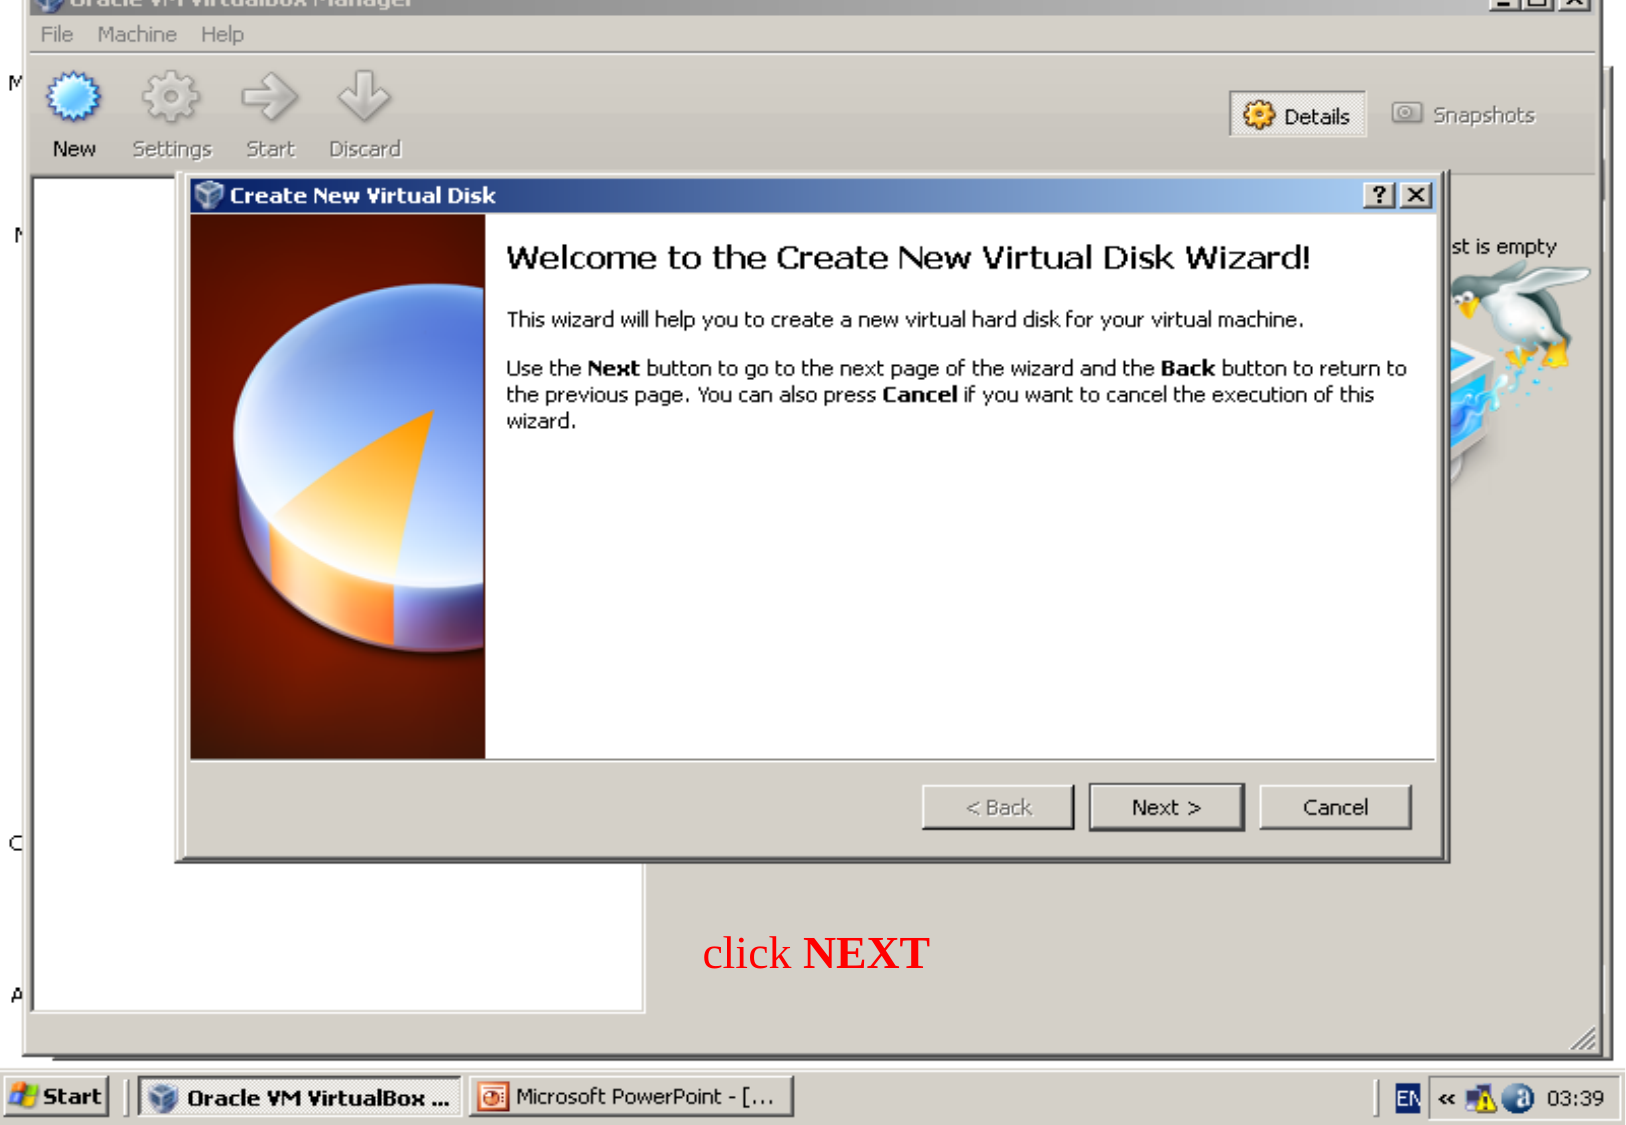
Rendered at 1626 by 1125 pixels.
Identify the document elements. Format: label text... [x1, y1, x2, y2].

text_box click NEXT [687, 924, 1526, 986]
picture [0, 0, 1626, 1125]
